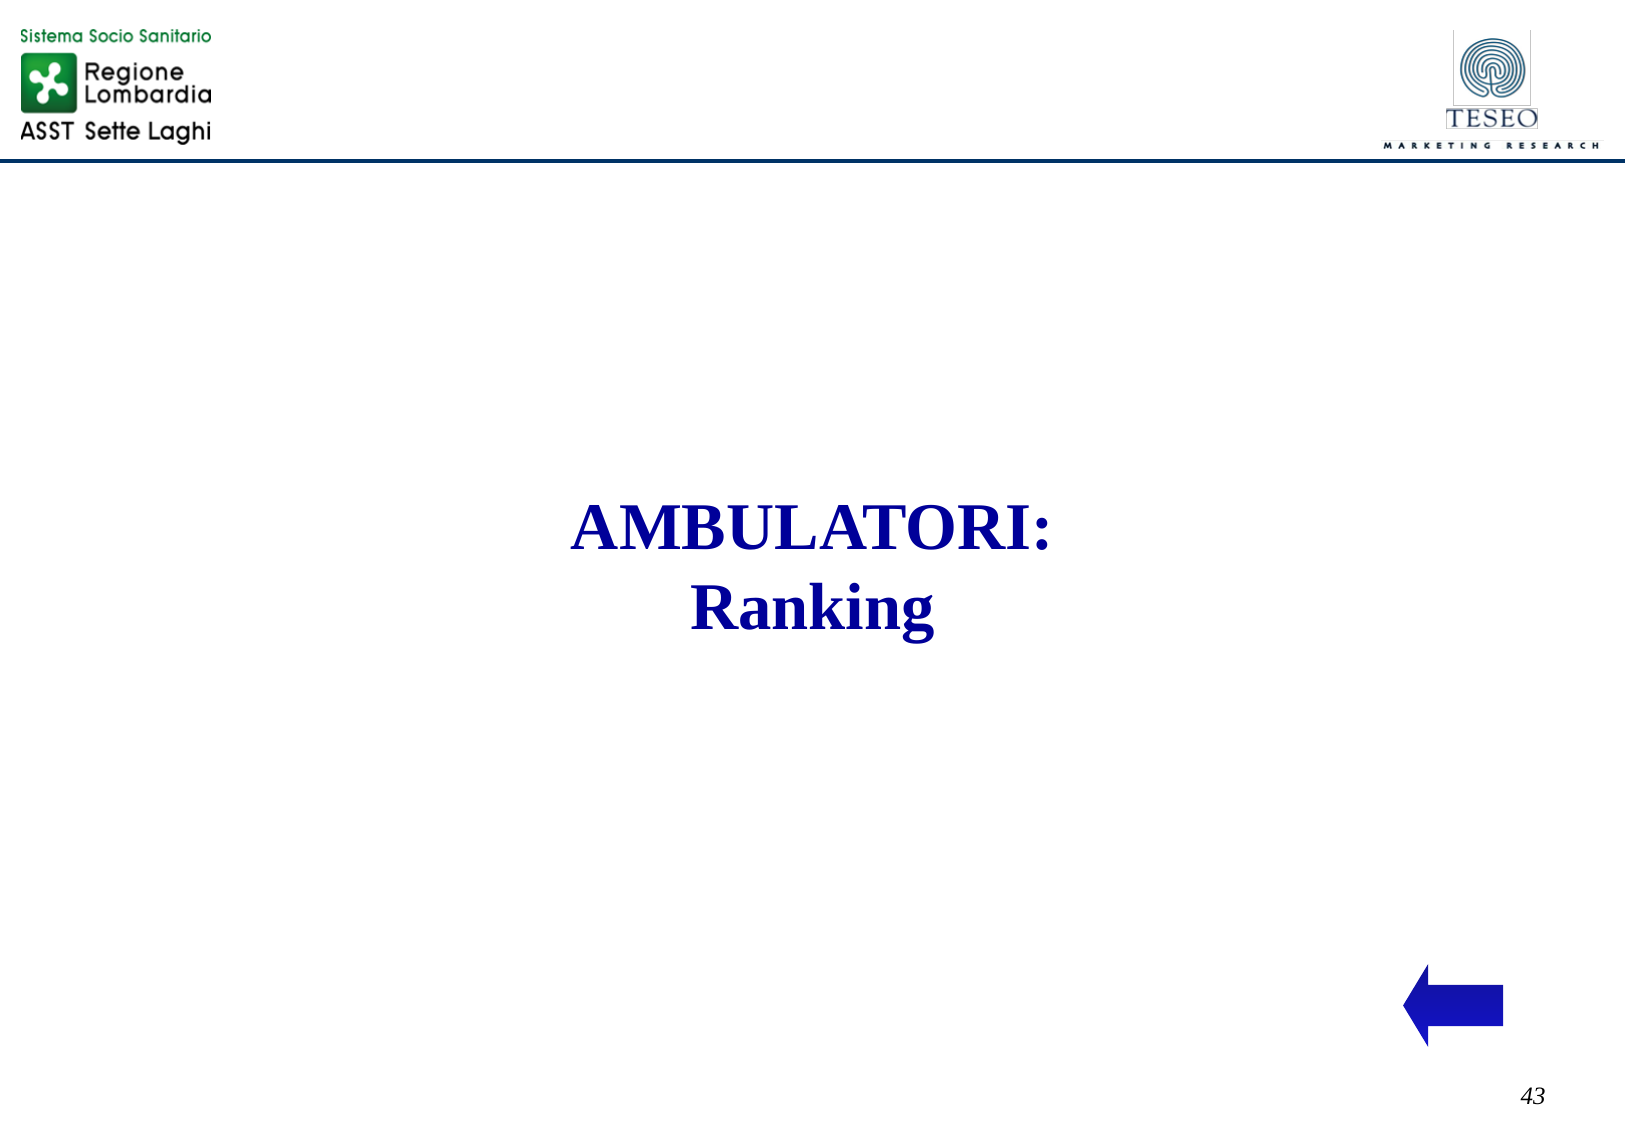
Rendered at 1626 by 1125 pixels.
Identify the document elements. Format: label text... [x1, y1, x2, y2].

picture [21, 26, 211, 148]
text_box AMBULATORI: Ranking [121, 469, 1504, 657]
text_box [1403, 964, 1504, 1047]
picture [1381, 30, 1604, 149]
